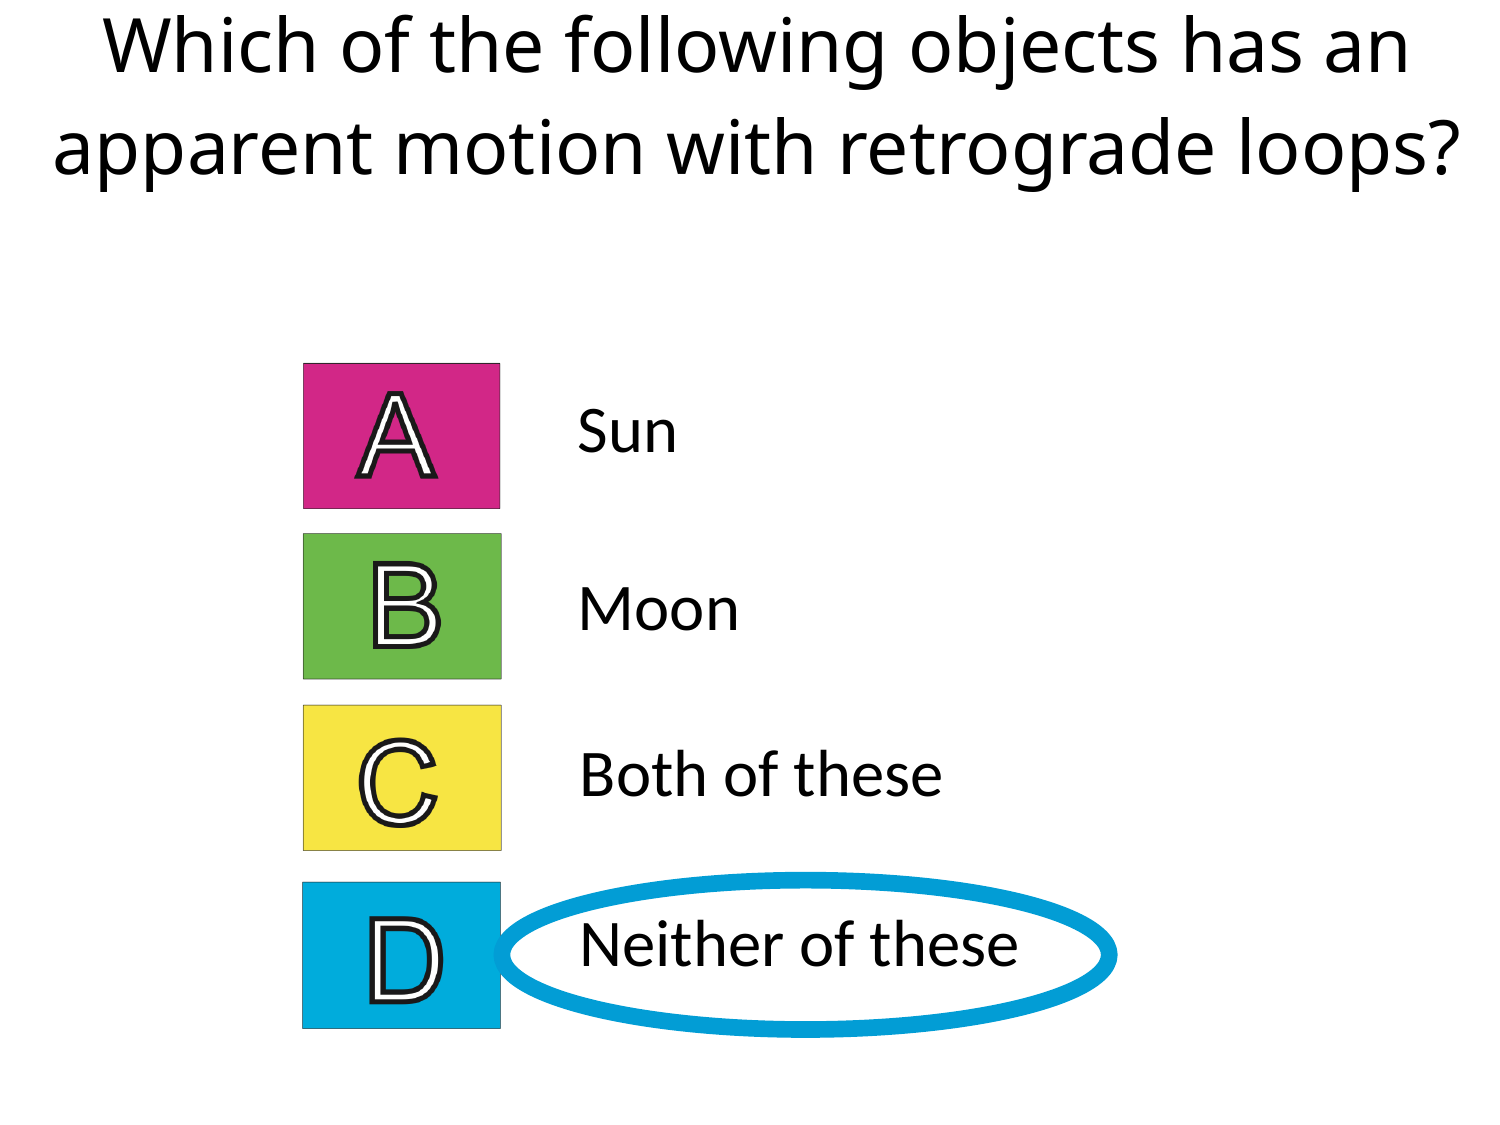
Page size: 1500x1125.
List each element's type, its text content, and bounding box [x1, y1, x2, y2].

picture [301, 531, 503, 681]
text_box Moon [563, 556, 756, 652]
text_box Both of these [564, 722, 959, 817]
title Which of the following objects has an apparent motion with retrograde loops? [45, 7, 1471, 182]
text_box Sun [562, 378, 694, 474]
picture [301, 360, 502, 511]
picture [370, 917, 442, 1003]
picture [301, 703, 503, 852]
text_box Neither of these [564, 892, 1035, 988]
picture [301, 880, 502, 1030]
